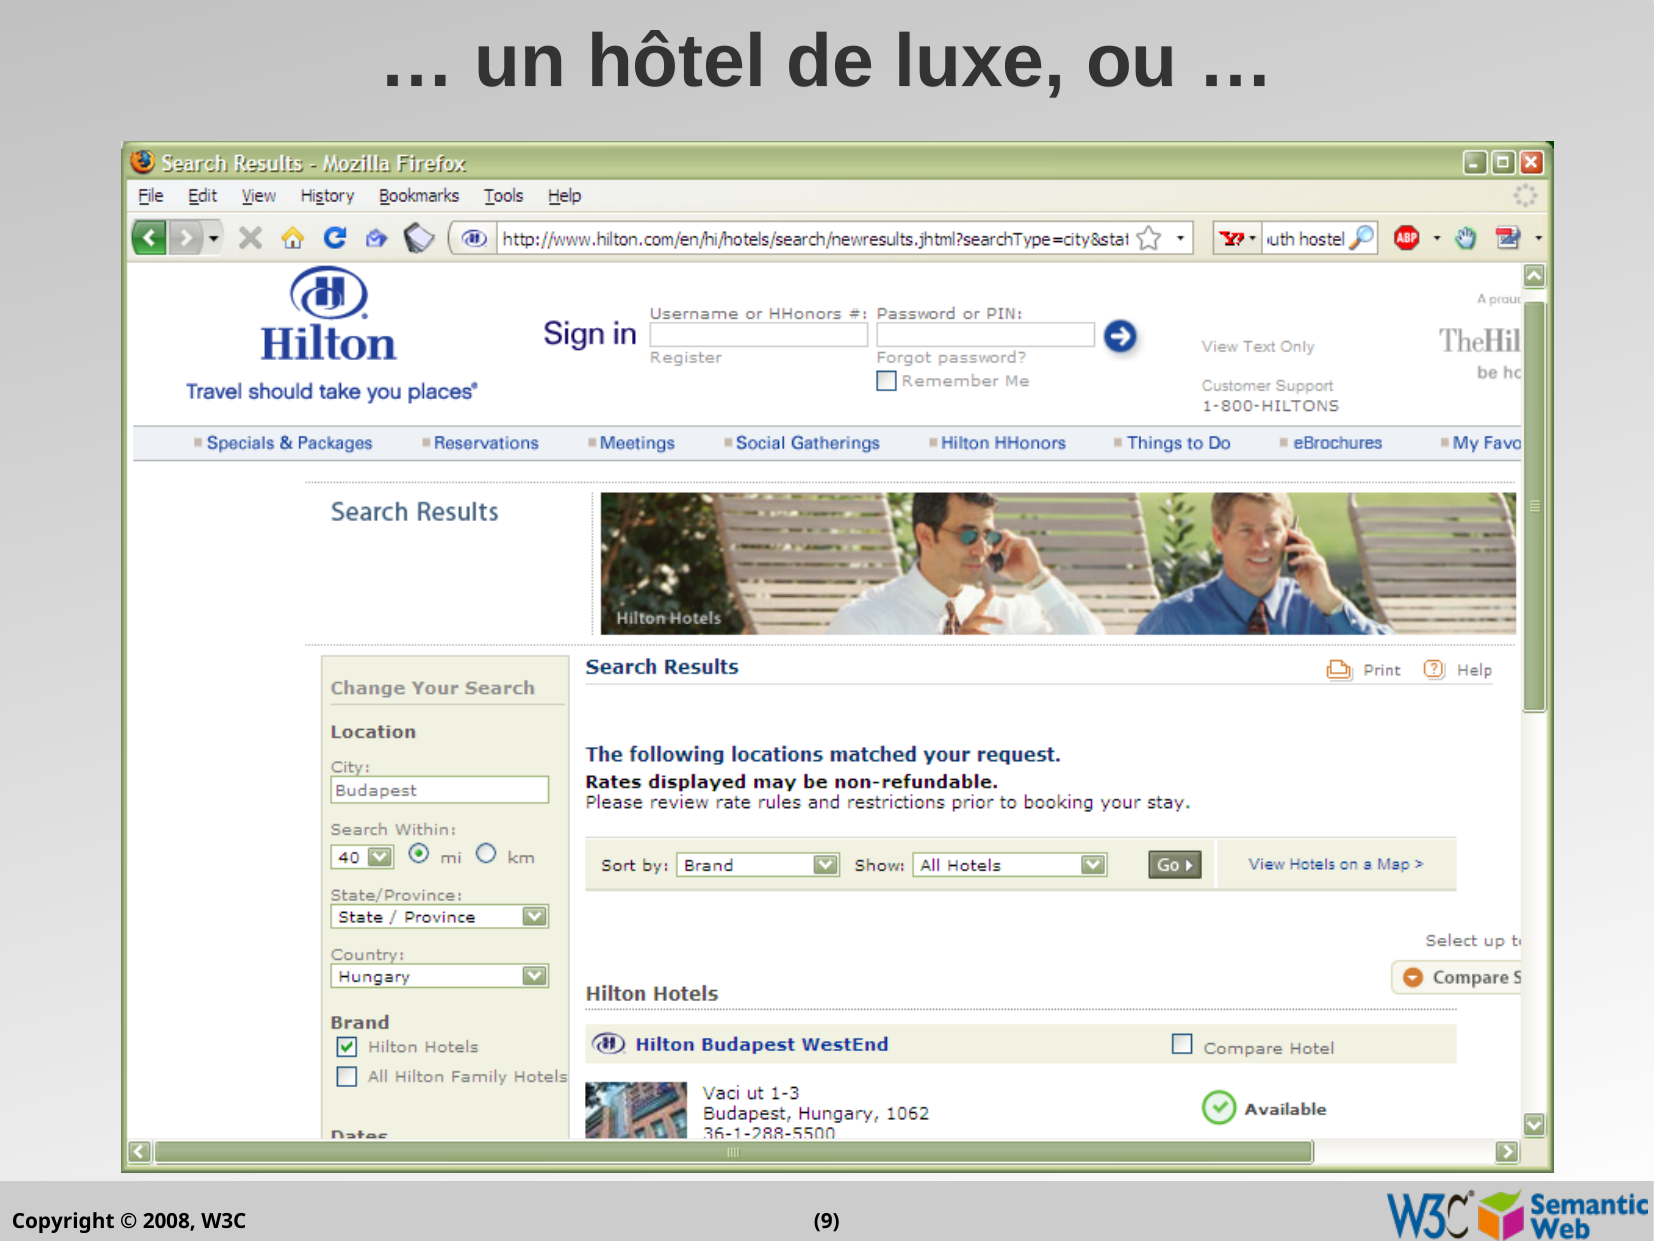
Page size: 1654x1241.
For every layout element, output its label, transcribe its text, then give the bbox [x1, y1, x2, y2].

title … un hôtel de luxe, ou … [0, 7, 1654, 111]
picture [1387, 1187, 1648, 1241]
picture [121, 141, 1554, 1173]
